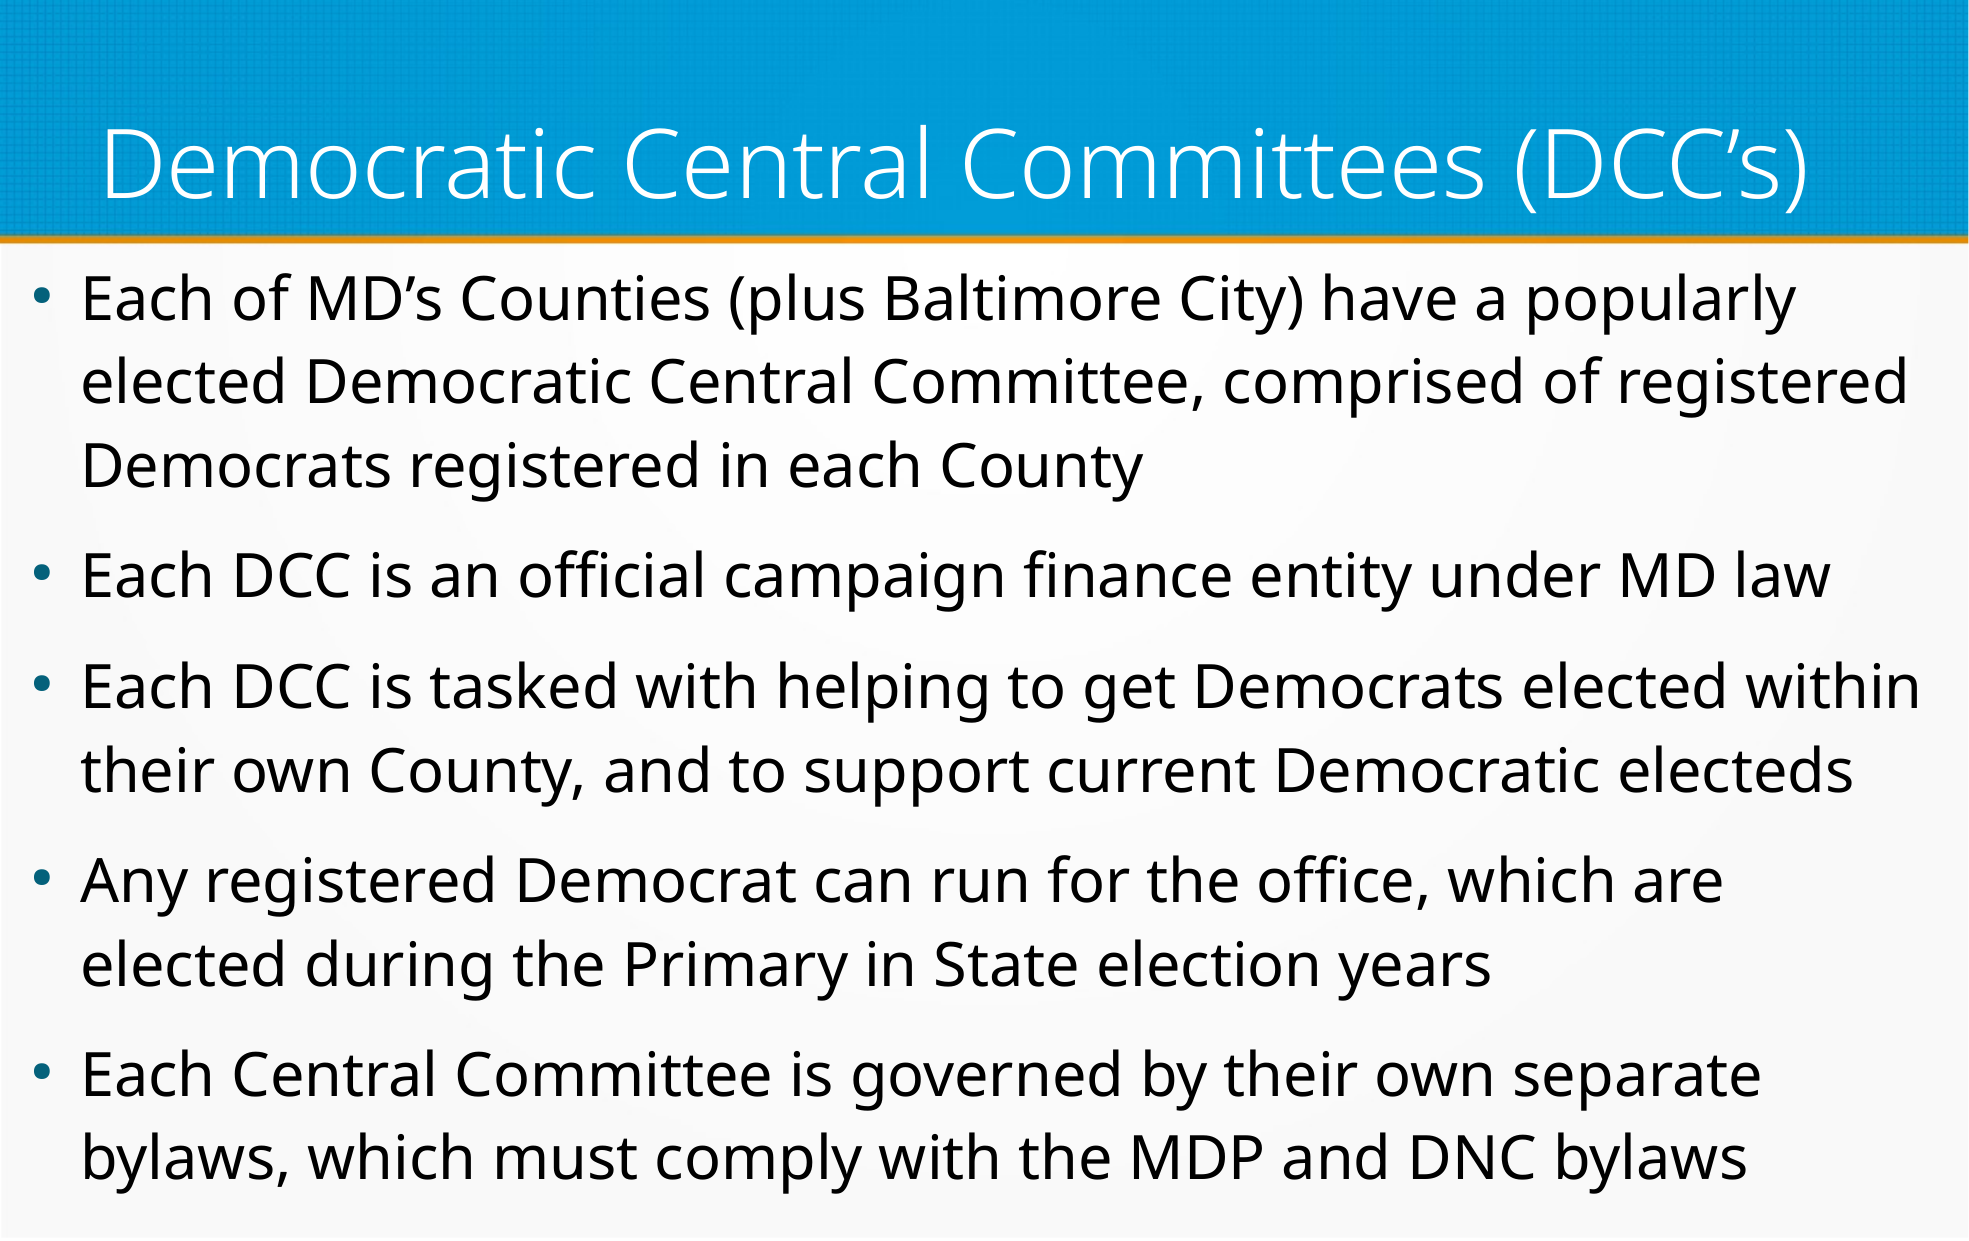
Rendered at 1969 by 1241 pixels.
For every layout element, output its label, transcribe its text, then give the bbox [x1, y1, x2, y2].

list Each of MD’s Counties (plus Baltimore City) have a popularly elected Democratic Central Committee, comprised of registered Democrats registered in each County Each DCC is an official campaign finance entity under MD law Each DCC is tasked with helping to get Democrats elected within their own County, and to support current Democratic electeds Any registered Democrat can run for the office, which are elected during the Primary in State election years Each Central Committee is governed by their own separate bylaws, which must comply with the MDP and DNC bylaws [15, 255, 1951, 1216]
title Democratic Central Committees (DCC’s) [98, 19, 1870, 227]
picture [0, 233, 1969, 1241]
